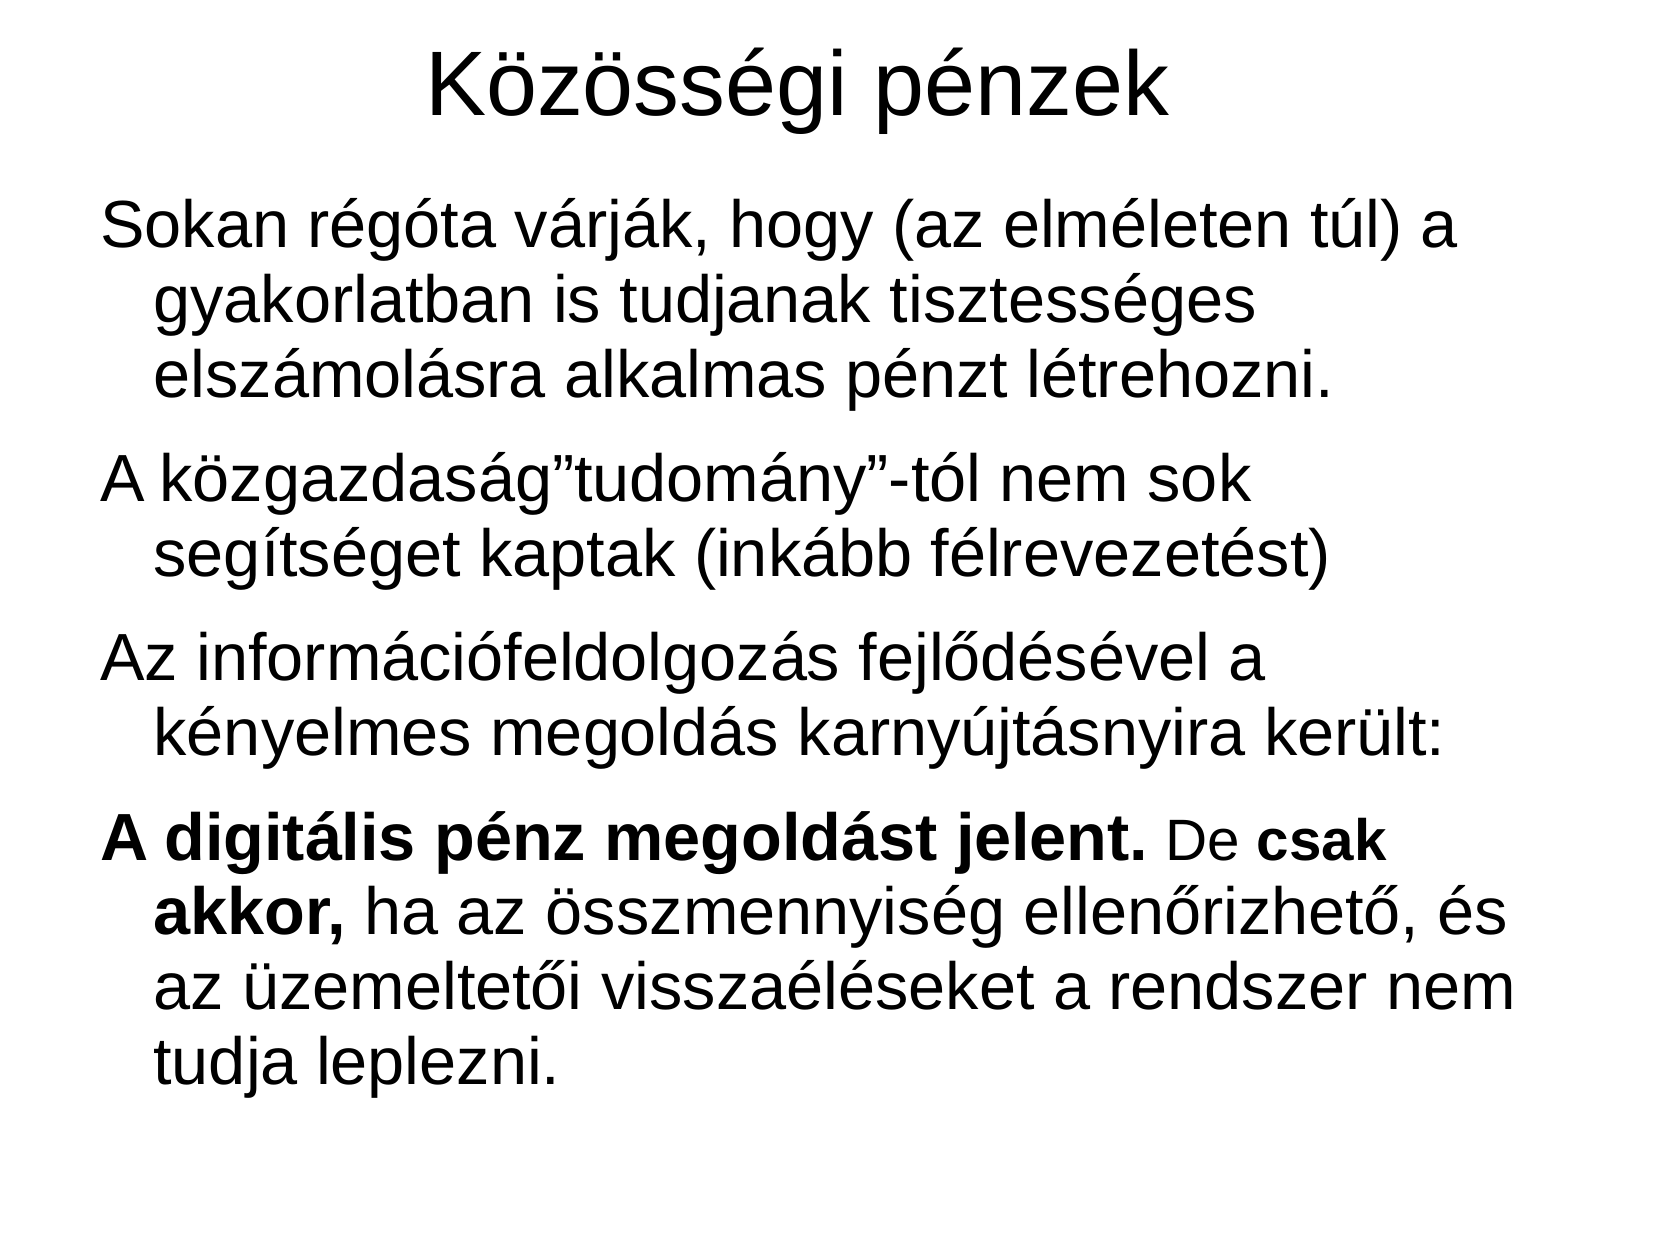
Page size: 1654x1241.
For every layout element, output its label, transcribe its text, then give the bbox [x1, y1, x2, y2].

title Közösségi pénzek [86, 17, 1576, 151]
list Sokan régóta várják, hogy (az elméleten túl) a gyakorlatban is tudjanak tisztességes elszámolásra alkalmas pénzt létrehozni. A közgazdaság”tudomány”-tól nem sok segítséget kaptak (inkább félrevezetést) Az információfeldolgozás fejlődésével a kényelmes megoldás karnyújtásnyira került: A digitális pénz megoldást jelent. De csak akkor, ha az összmennyiség ellenőrizhető, és az üzemeltetői visszaéléseket a rendszer nem tudja leplezni. [82, 187, 1571, 1238]
